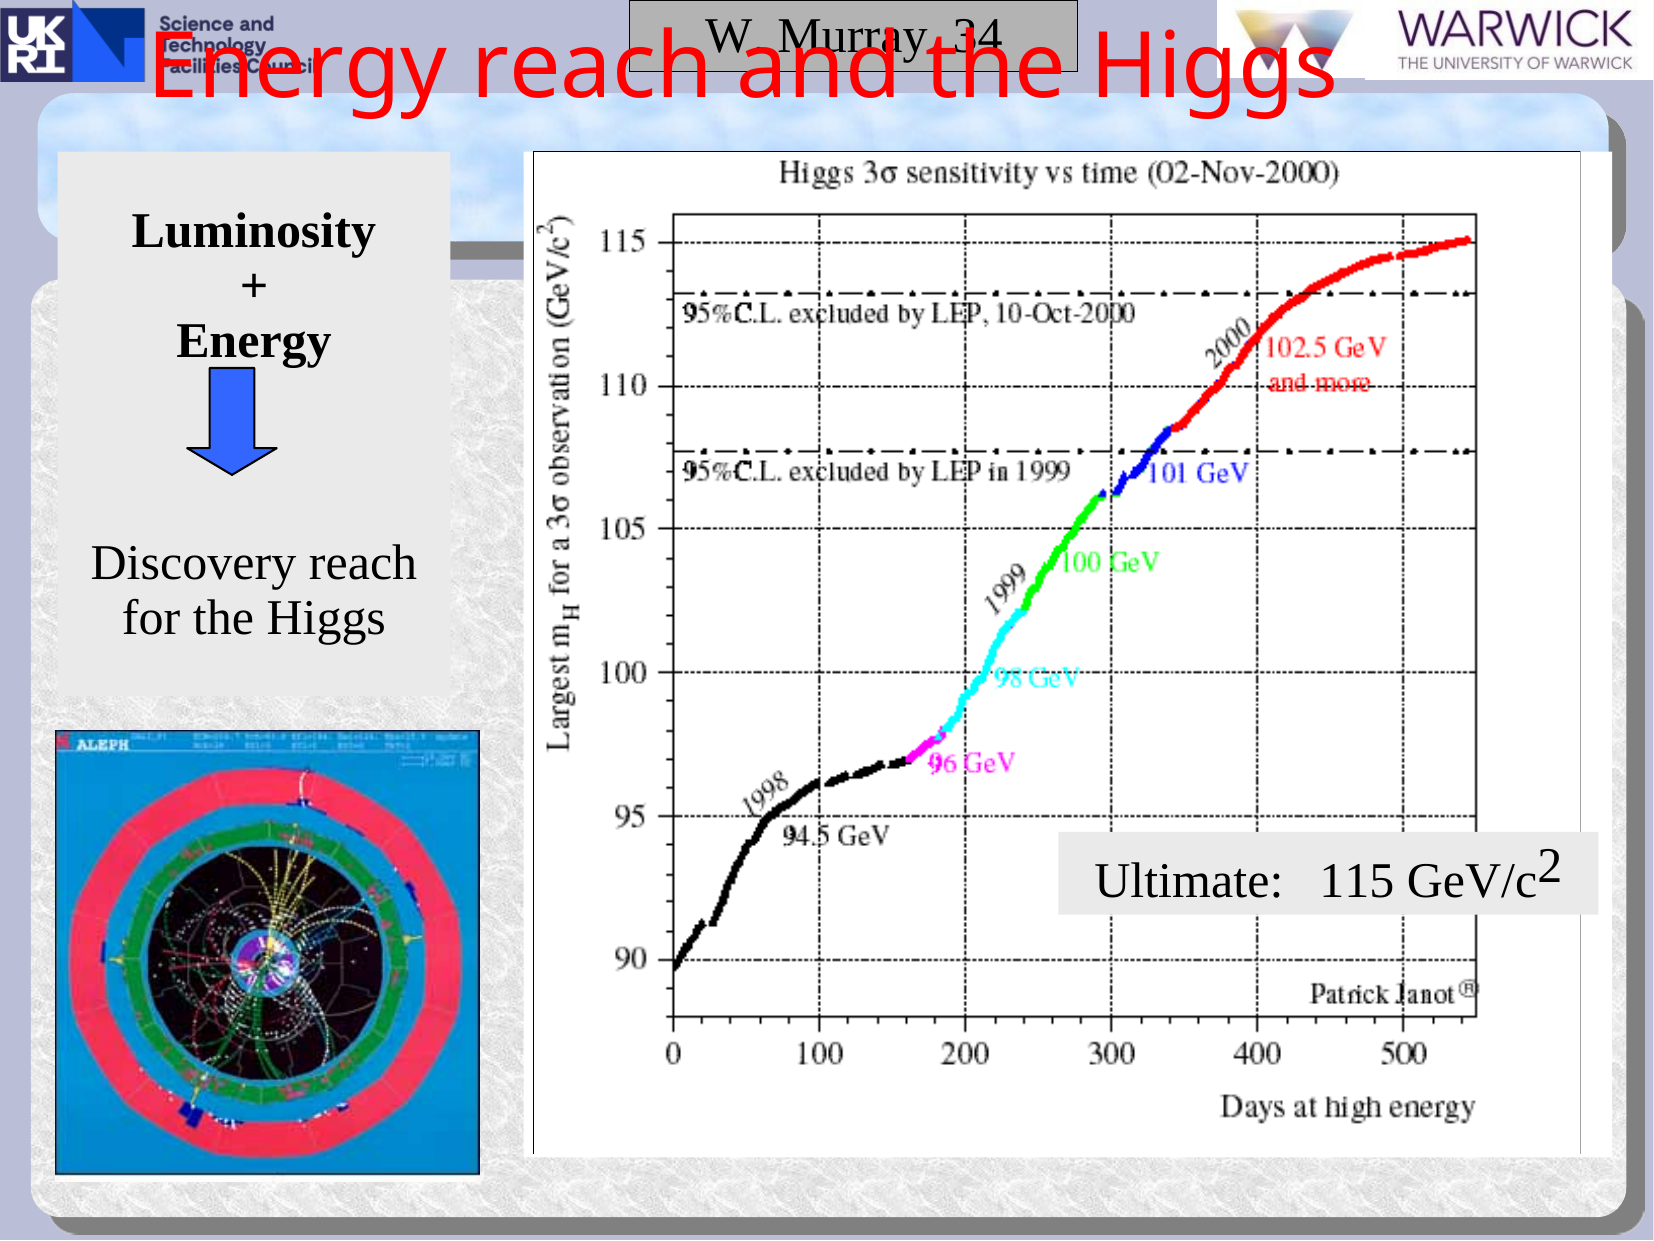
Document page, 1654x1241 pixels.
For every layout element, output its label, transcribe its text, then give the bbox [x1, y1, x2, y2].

picture [30, 279, 1627, 1218]
text_box Luminosity + Energy Discovery reach for the Higgs [58, 151, 450, 697]
text_box [187, 368, 277, 475]
picture [0, 0, 132, 82]
picture [1538, 0, 1654, 80]
title Energy reach and the Higgs [132, 0, 1538, 126]
picture [37, 93, 1609, 1154]
text_box Ultimate: 115 GeV/c2 [1054, 824, 1603, 922]
text_box [523, 151, 1613, 1158]
